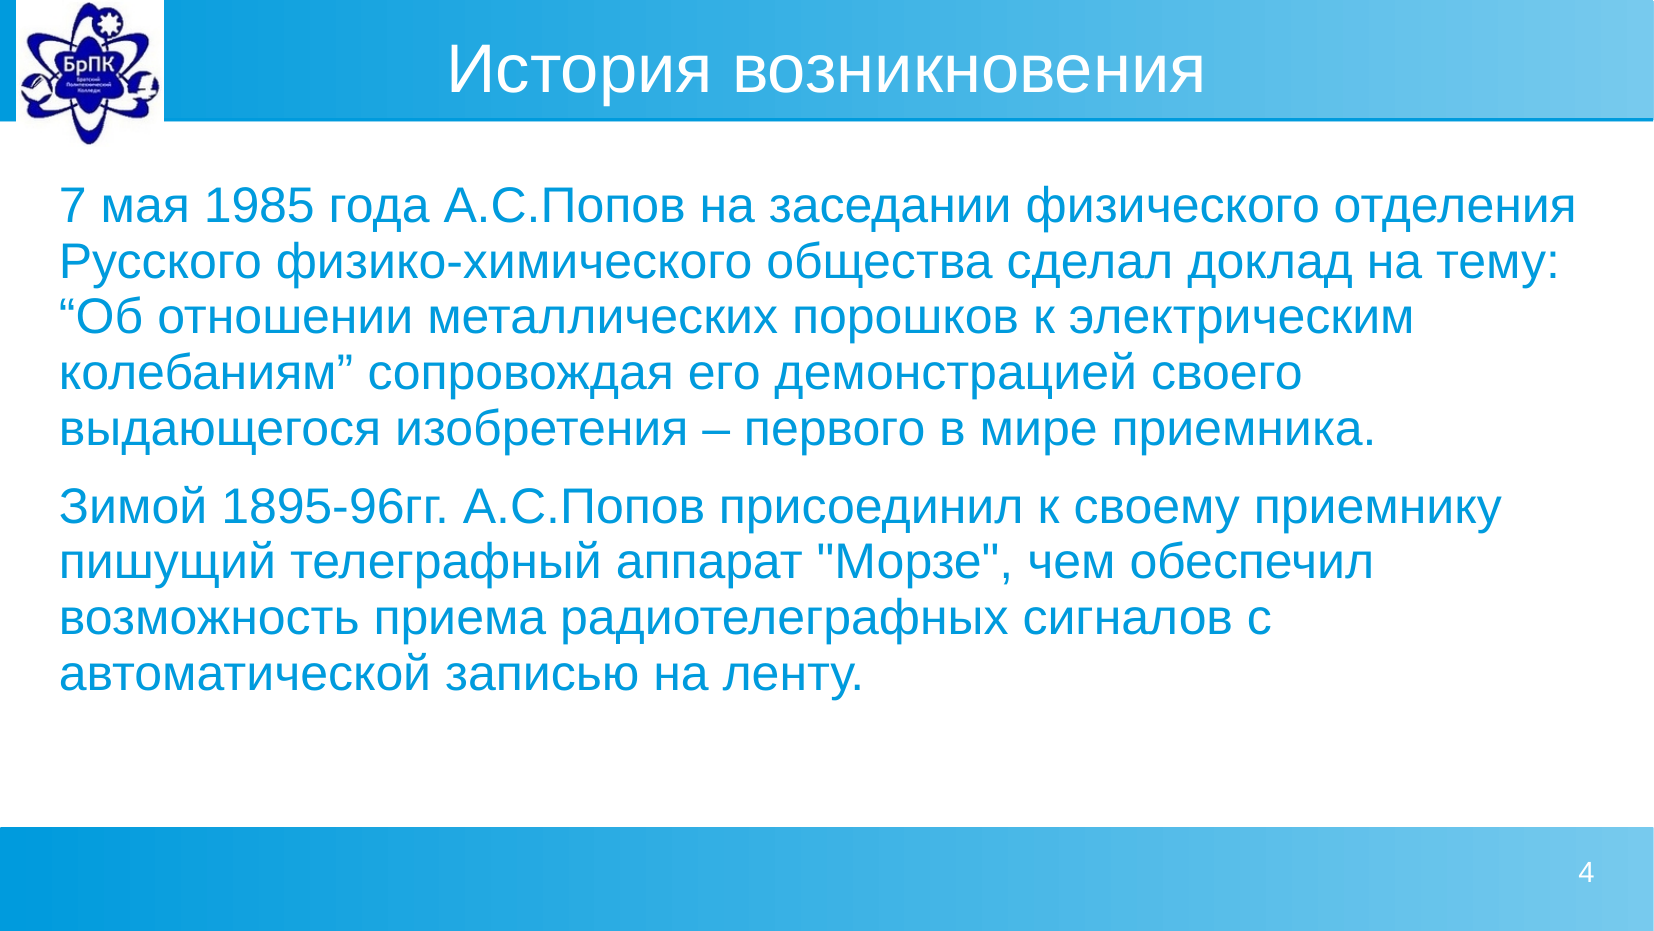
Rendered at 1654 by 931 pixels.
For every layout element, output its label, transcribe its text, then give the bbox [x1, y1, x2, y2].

list 7 мая 1985 года А.С.Попов на заседании физического отделения Русского физико-химического общества сделал доклад на тему: “Об отношении металлических порошков к электрическим колебаниям” сопровождая его демонстрацией своего выдающегося изобретения – первого в мире приемника. Зимой 1895-96гг. А.С.Попов присоединил к своему приемнику пишущий телеграфный аппарат "Морзе", чем обеспечил возможность приема радиотелеграфных сигналов с автоматической записью на ленту. [59, 177, 1595, 768]
picture [16, 0, 164, 147]
title История возникновения [164, 29, 1595, 108]
